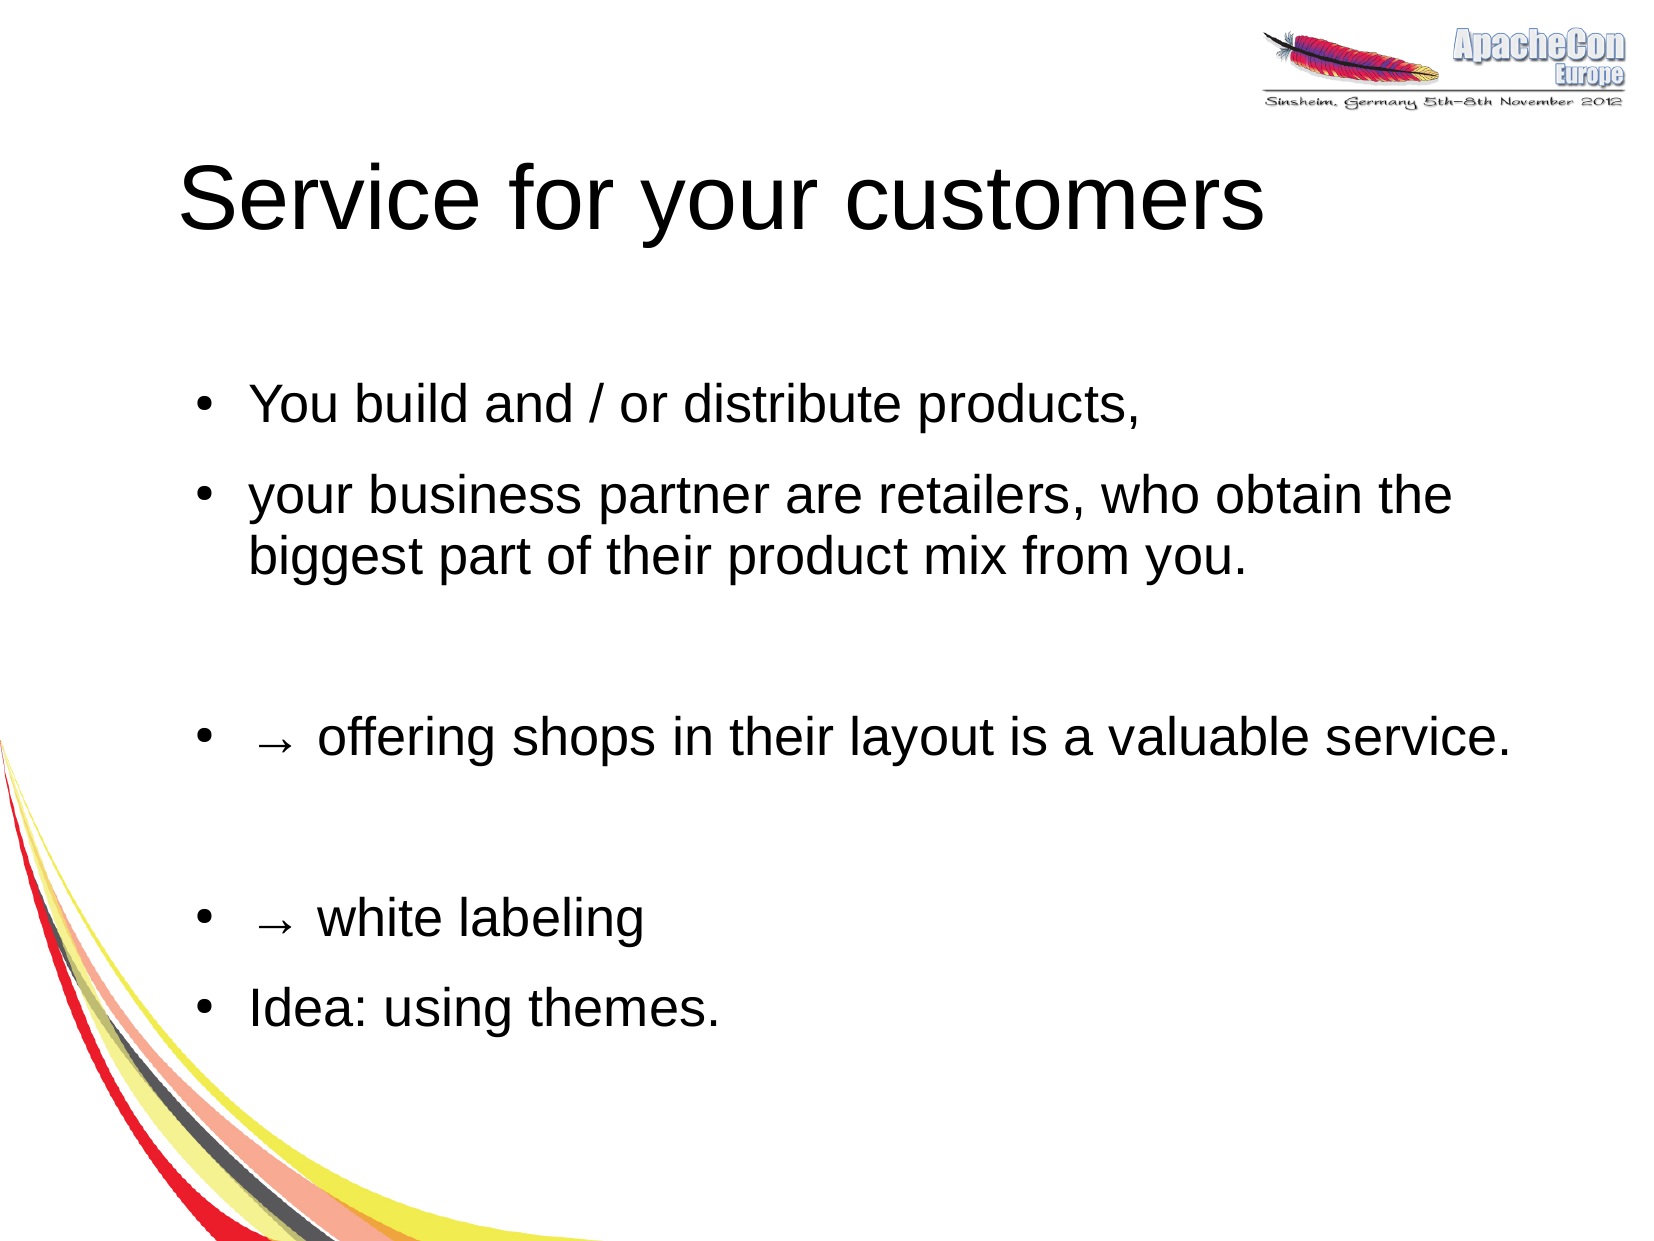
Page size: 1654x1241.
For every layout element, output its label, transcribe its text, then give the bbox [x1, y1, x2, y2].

picture [0, 0, 1654, 1241]
list You build and / or distribute products, your business partner are retailers, who obtain the biggest part of their product mix from you. → offering shops in their layout is a valuable service. → white labeling Idea: using themes. [177, 283, 1536, 1039]
title Service for your customers [177, 141, 1625, 254]
